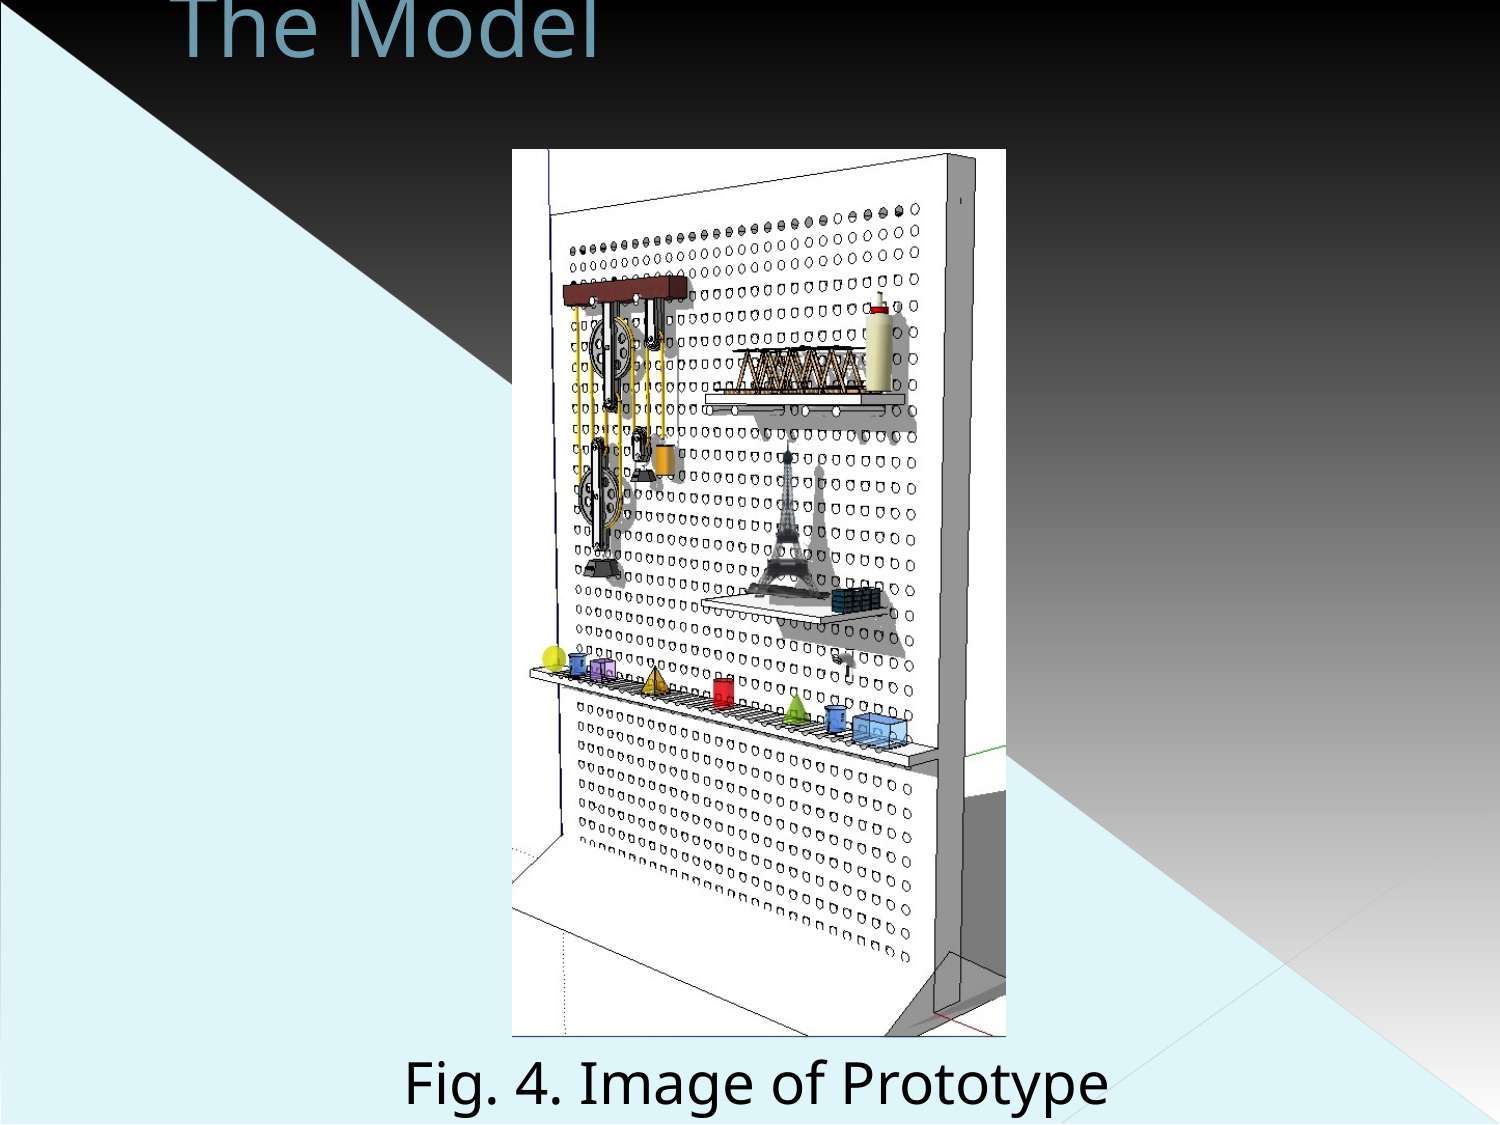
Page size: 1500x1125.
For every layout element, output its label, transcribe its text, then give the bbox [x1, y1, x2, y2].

picture [512, 149, 1006, 1038]
text_box Fig. 4. Image of Prototype [389, 1039, 1125, 1124]
title The Model [75, 0, 1425, 192]
